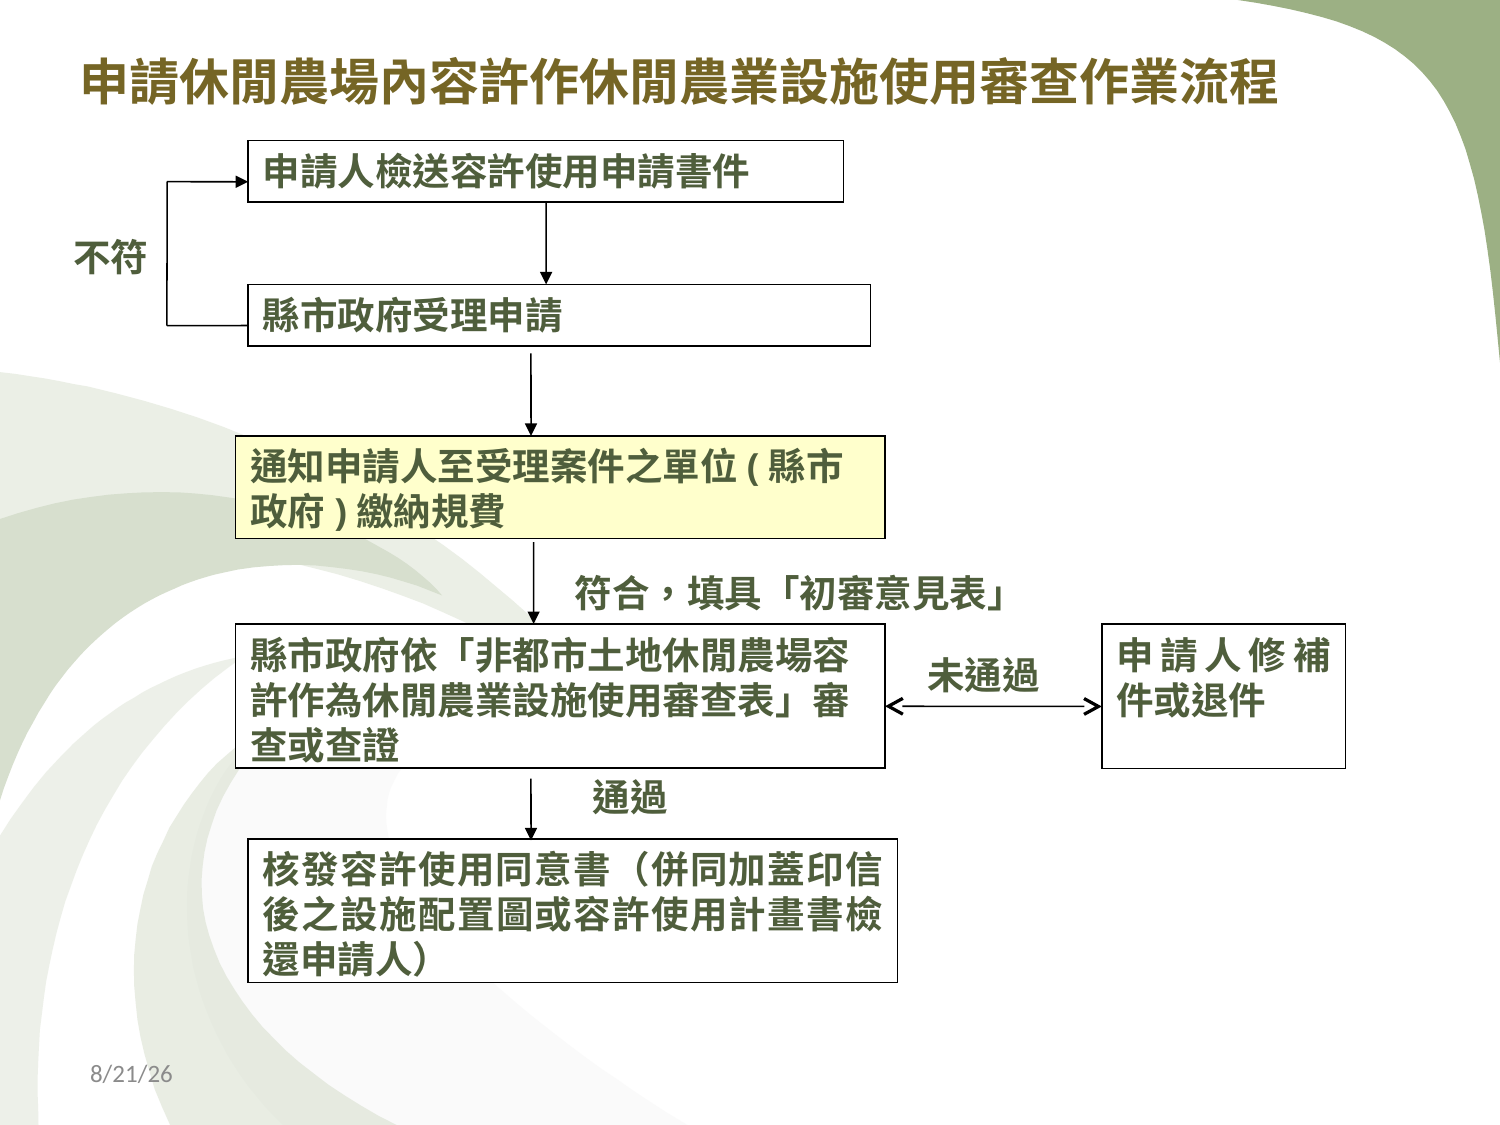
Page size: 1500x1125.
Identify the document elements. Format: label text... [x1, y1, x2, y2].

text_box 通過 [578, 769, 850, 829]
text_box 不符 [58, 181, 167, 367]
text_box 通知申請人至受理案件之單位(縣市政府)繳納規費 [235, 435, 886, 539]
text_box 核發容許使用同意書（併同加蓋印信後之設施配置圖或容許使用計畫書檢還申請人） [248, 838, 898, 983]
text_box 未通過 [912, 644, 1075, 707]
text_box 申請人檢送容許使用申請書件 [248, 140, 844, 203]
text_box 縣市政府依「非都市土地休閒農場容許作為休閒農業設施使用審查表」審查或查證 [235, 624, 886, 769]
slide_number 11/8/18 [75, 1042, 425, 1103]
title 申請休閒農場內容許作休閒農業設施使用審查作業流程 [64, 0, 1500, 161]
text_box 縣市政府受理申請 [248, 284, 871, 347]
text_box 申請人修補件或退件 [1101, 624, 1346, 769]
text_box 符合，填具「初審意見表」 [560, 562, 1047, 624]
